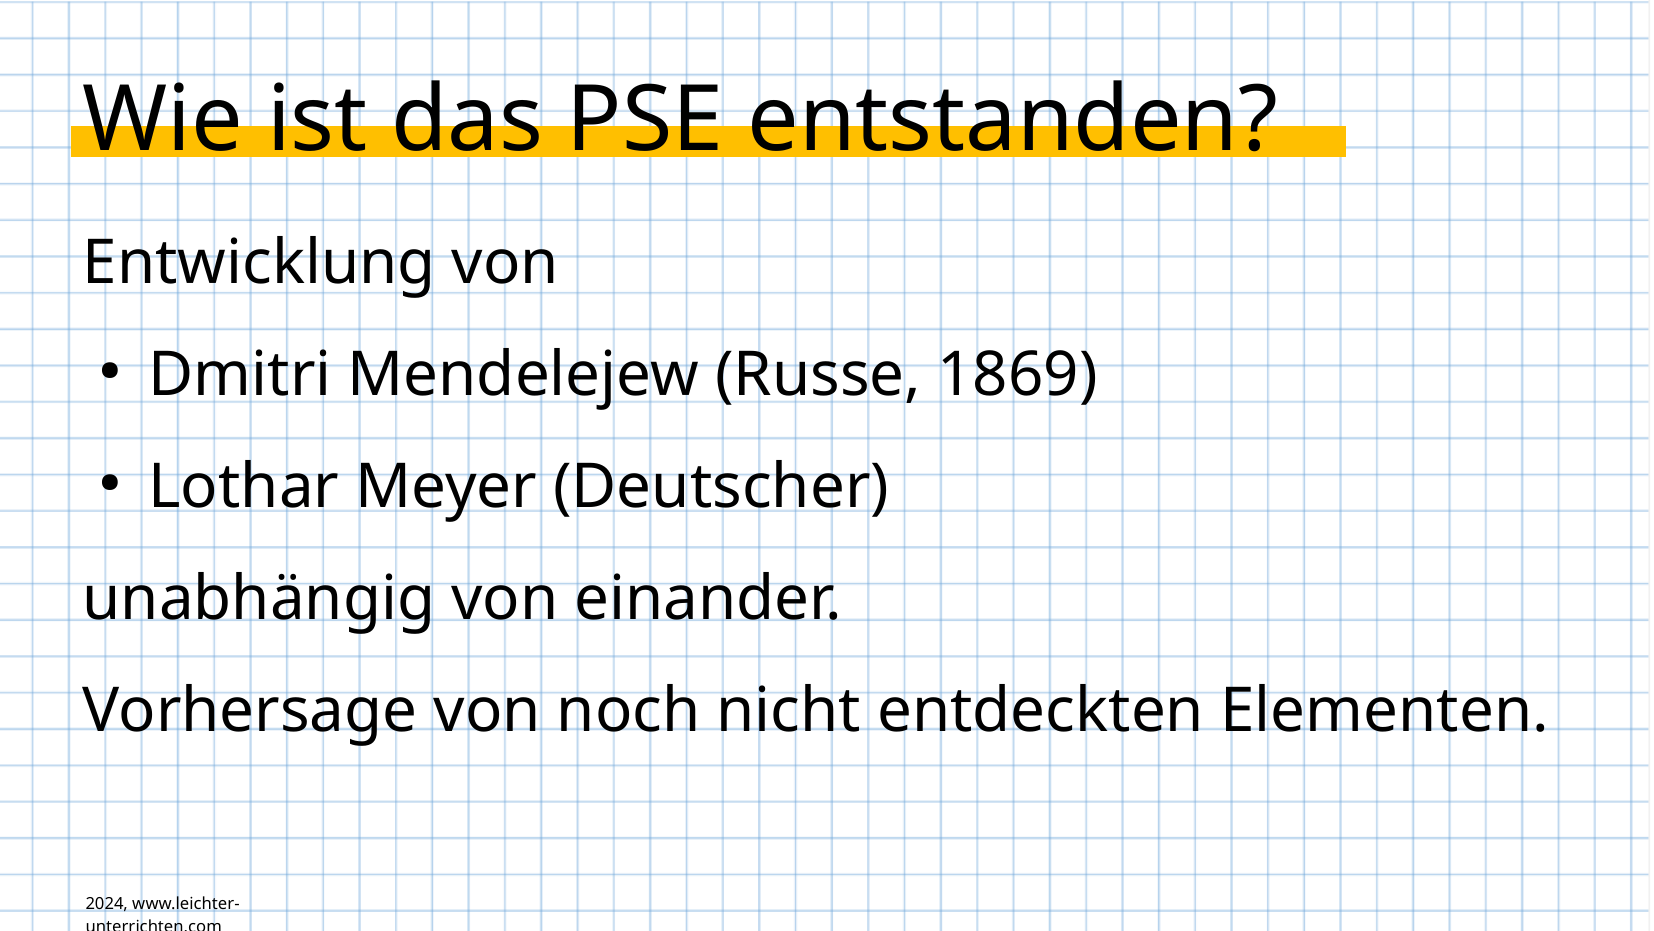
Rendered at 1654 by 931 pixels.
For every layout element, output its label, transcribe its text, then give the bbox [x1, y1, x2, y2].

title Wie ist das PSE entstanden? [82, 37, 1571, 193]
picture [0, 0, 1651, 931]
list Entwicklung von Dmitri Mendelejew (Russe, 1869) Lothar Meyer (Deutscher) unabhängig von einander. Vorhersage von noch nicht entdeckten Elementen. [82, 217, 1571, 758]
picture [198, 924, 204, 931]
